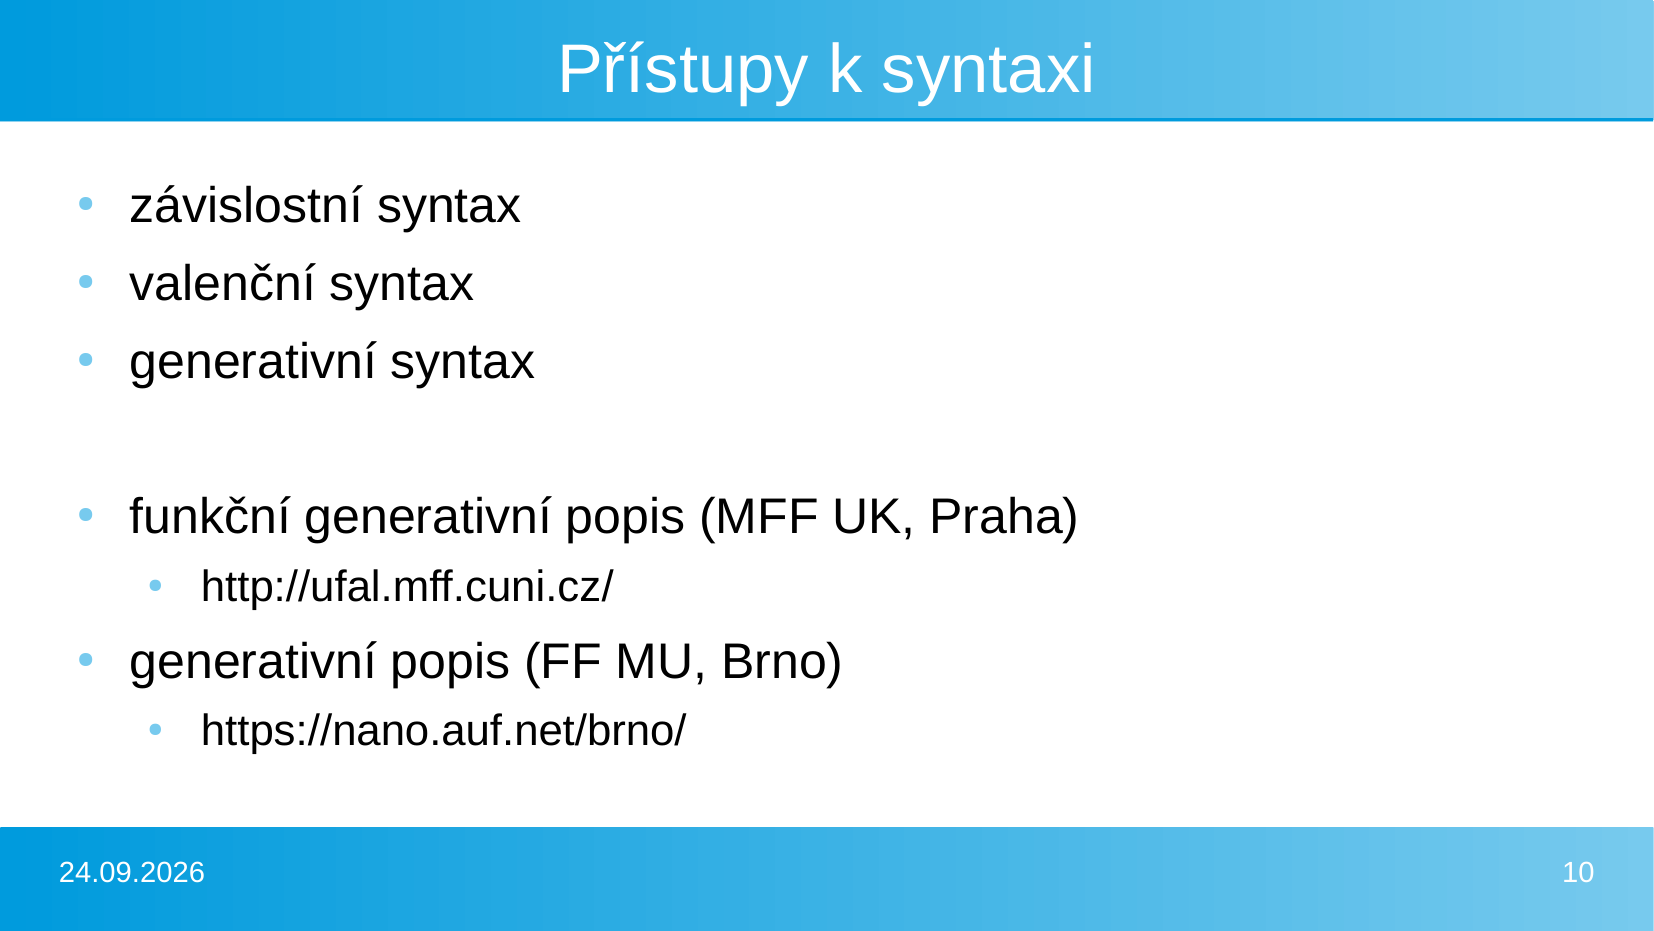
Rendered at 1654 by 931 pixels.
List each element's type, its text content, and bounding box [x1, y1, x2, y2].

list závislostní syntax valenční syntax generativní syntax funkční generativní popis (MFF UK, Praha) http://ufal.mff.cuni.cz/ generativní popis (FF MU, Brno) https://nano.auf.net/brno/ [59, 177, 1595, 768]
title Přístupy k syntaxi [59, 29, 1595, 108]
